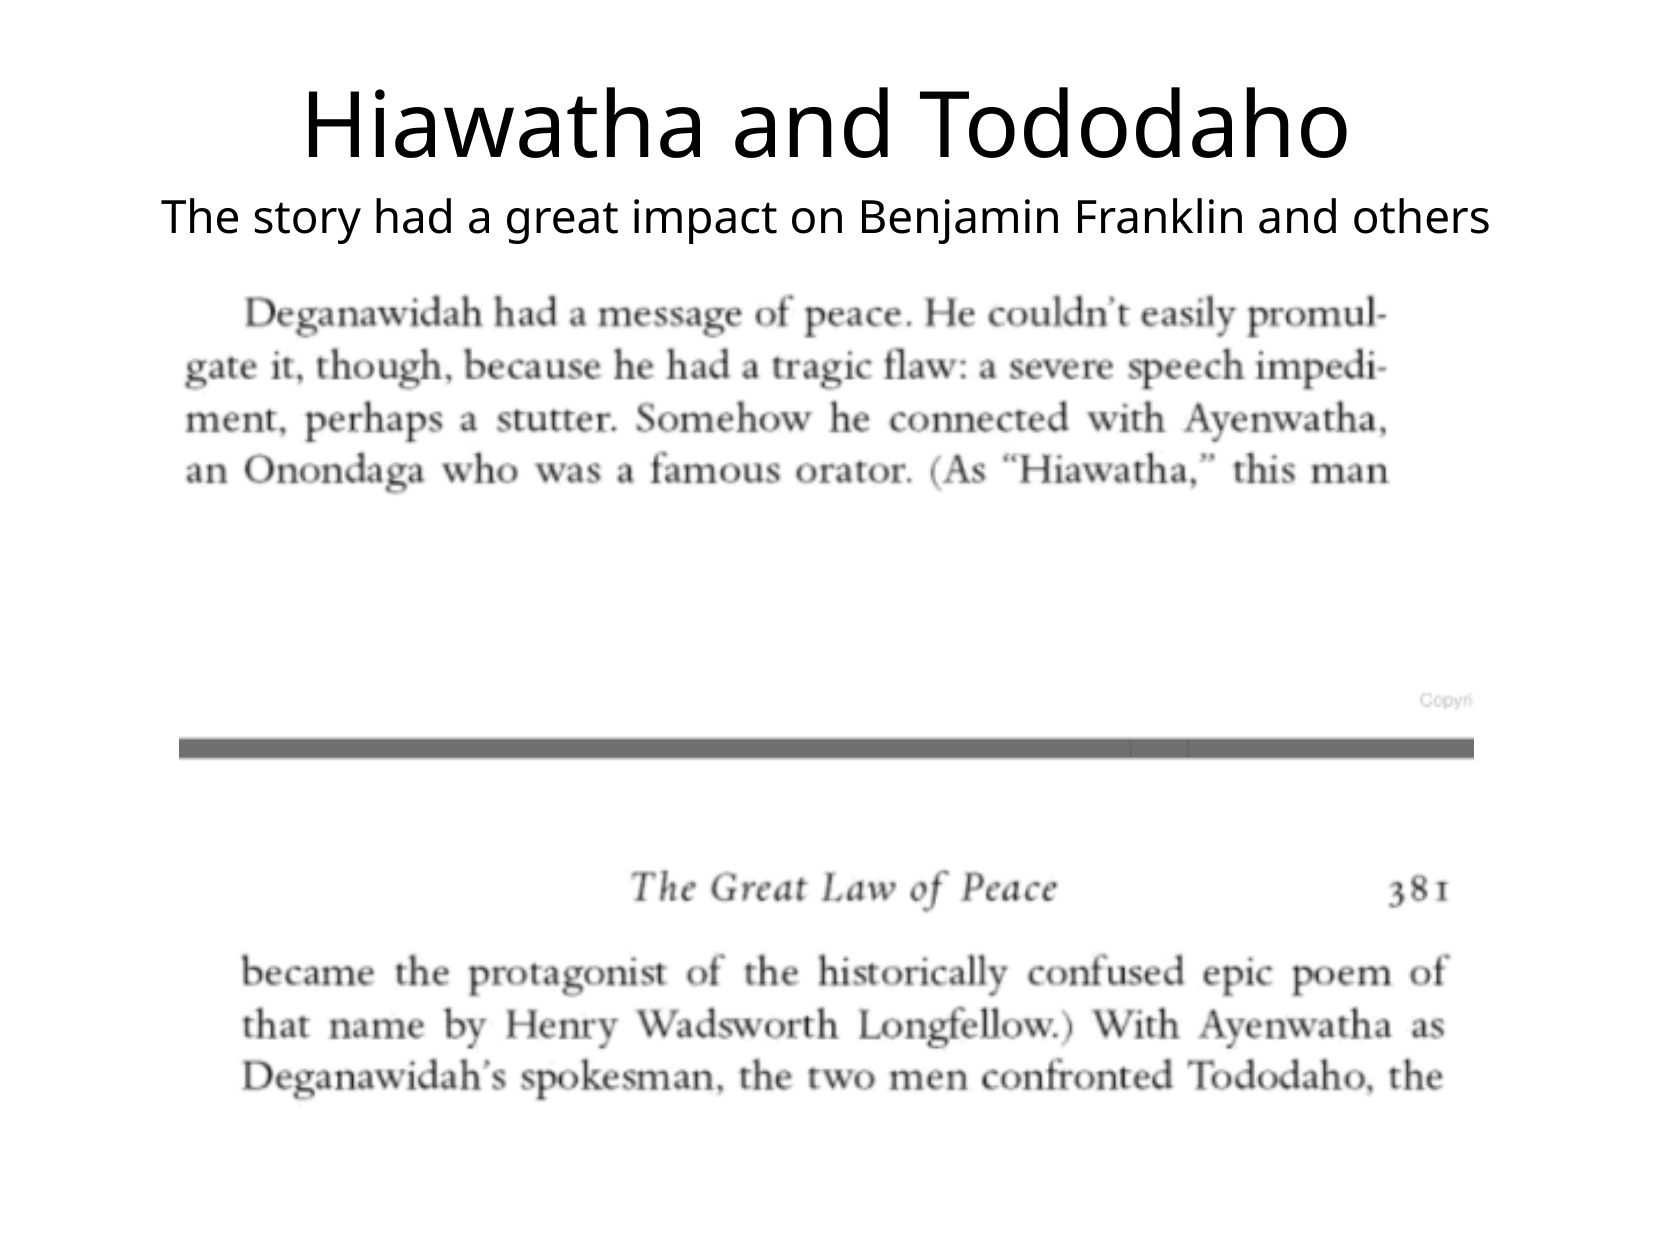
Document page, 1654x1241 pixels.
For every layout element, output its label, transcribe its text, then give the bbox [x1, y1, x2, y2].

title Hiawatha and Tododaho The story had a great impact on Benjamin Franklin and others [82, 49, 1571, 257]
picture [179, 290, 1474, 1109]
